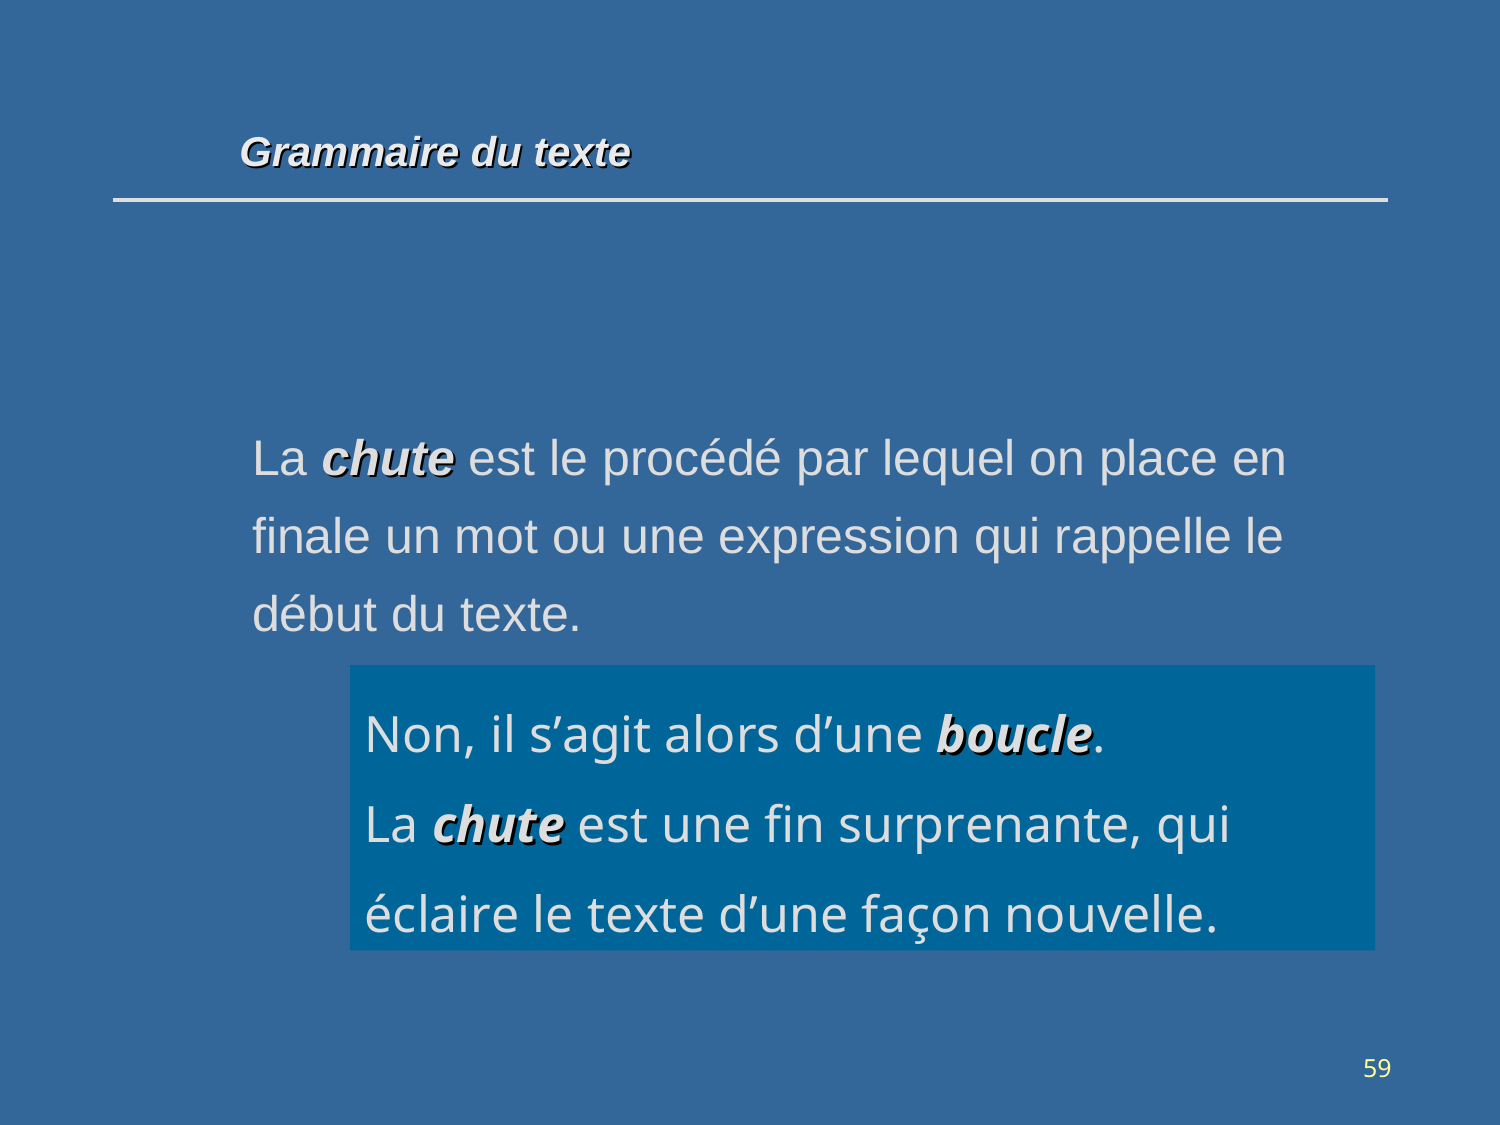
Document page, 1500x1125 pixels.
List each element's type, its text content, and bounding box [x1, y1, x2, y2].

text_box La chute est le procédé par lequel on place en finale un mot ou une expression qui rappelle le début du texte. V / F [237, 399, 1375, 790]
text_box Grammaire du texte [224, 116, 647, 183]
text_box Non, il s’agit alors d’une boucle. La chute est une fin surprenante, qui éclaire le texte d’une façon nouvelle. [350, 665, 1376, 951]
